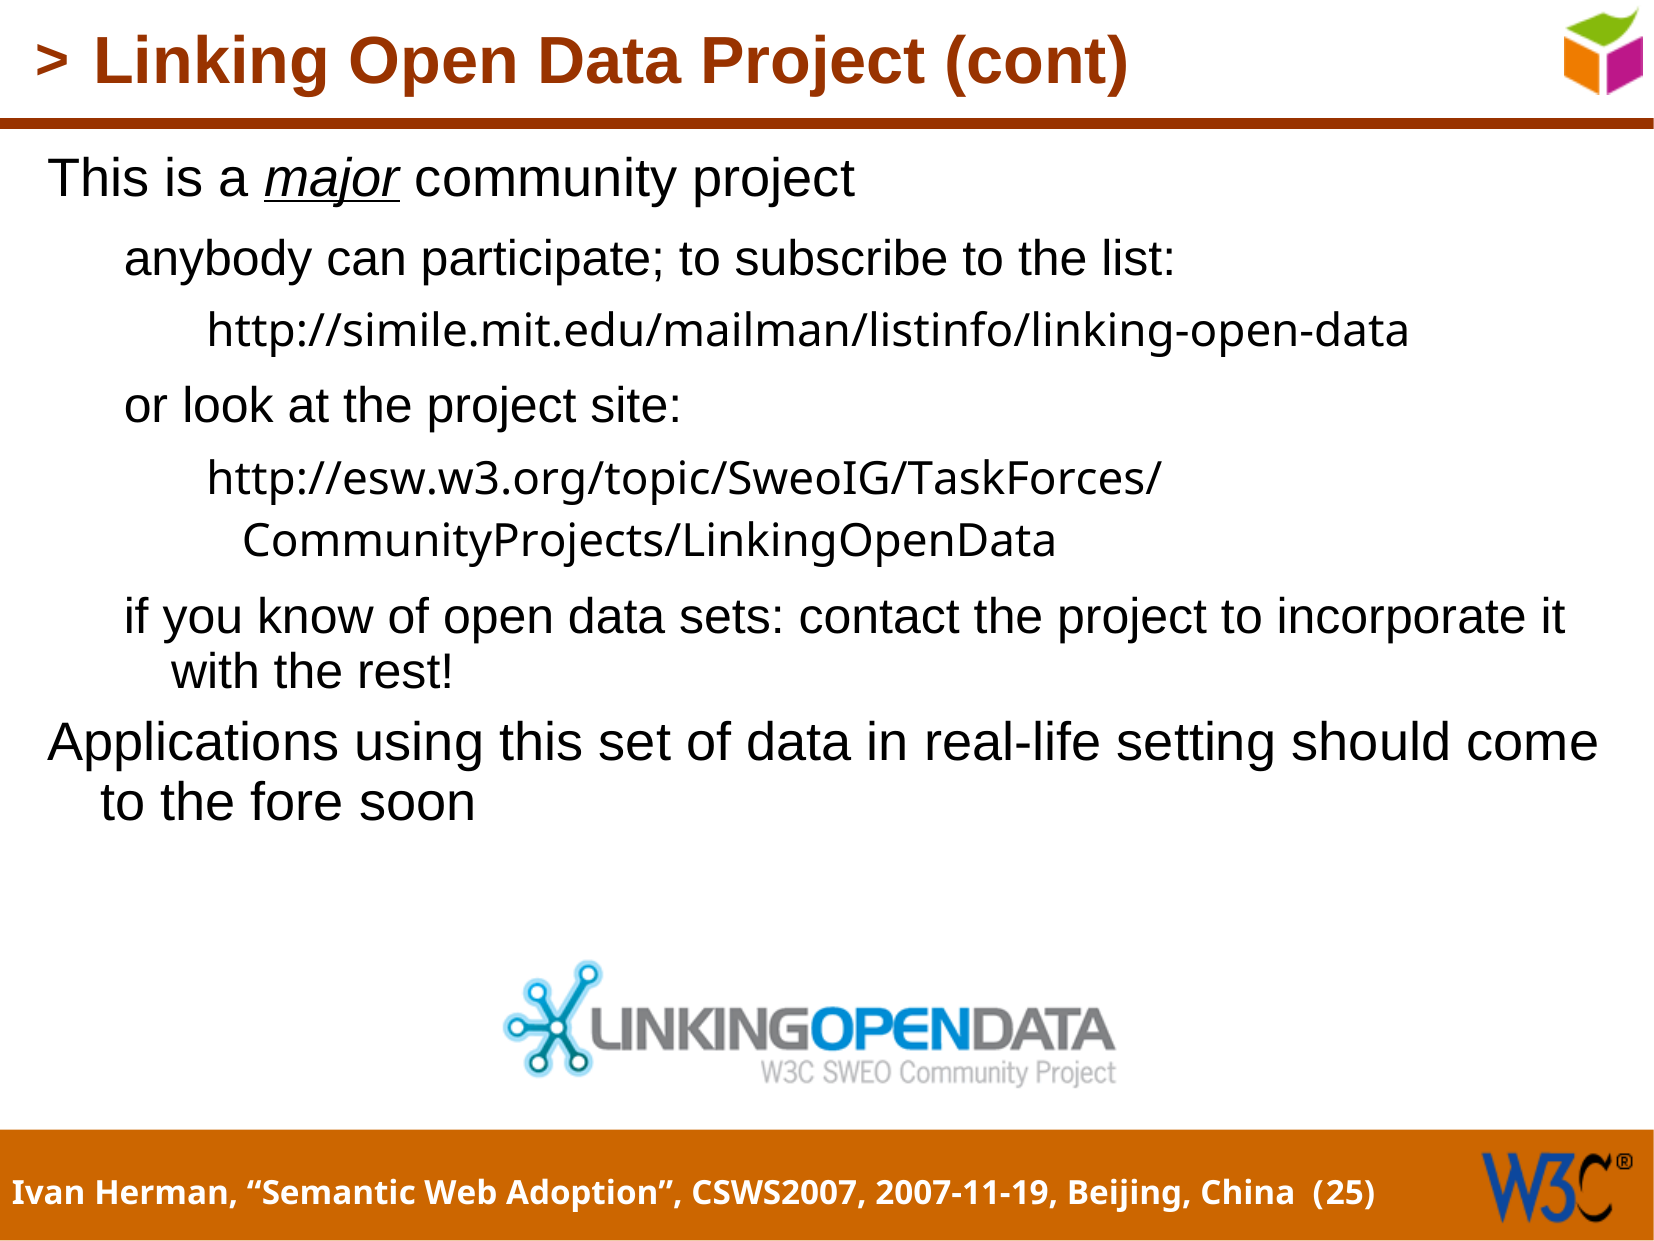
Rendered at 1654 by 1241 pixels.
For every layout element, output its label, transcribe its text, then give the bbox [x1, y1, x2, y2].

title Linking Open Data Project (cont) [93, 0, 1493, 119]
picture [1564, 5, 1643, 95]
picture [497, 955, 1123, 1093]
picture [1477, 1149, 1639, 1228]
list This is a major community project anybody can participate; to subscribe to the list: http://simile.mit.edu/mailman/listinfo/linking-open-data or look at the project site: http://esw.w3.org/topic/SweoIG/TaskForces/CommunityProjects/LinkingOpenData if you know of open data sets: contact the project to incorporate it with the rest! Applications using this set of data in real-life setting should come to the fore soon [29, 147, 1624, 1119]
